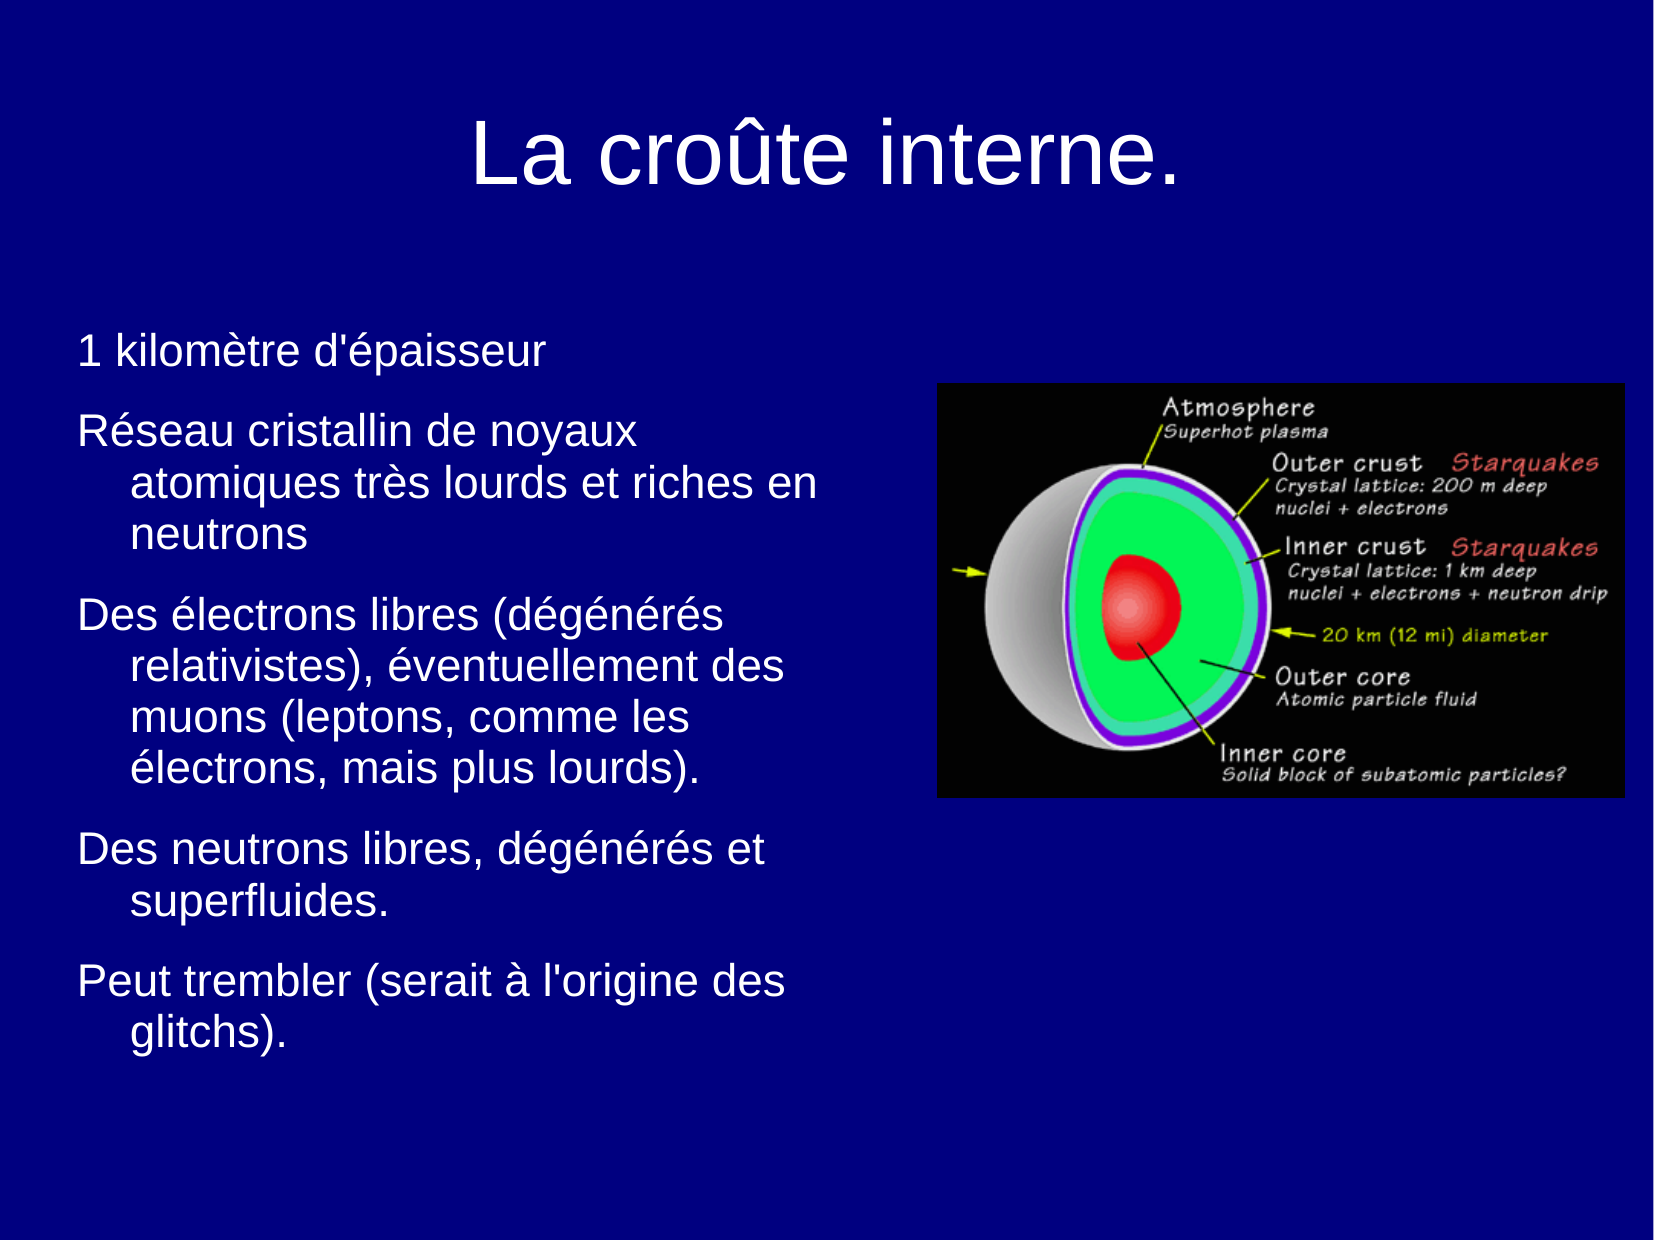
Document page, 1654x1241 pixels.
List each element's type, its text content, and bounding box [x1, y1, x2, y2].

list 1 kilomètre d'épaisseur Réseau cristallin de noyaux atomiques très lourds et riches en neutrons Des électrons libres (dégénérés relativistes), éventuellement des muons (leptons, comme les électrons, mais plus lourds). Des neutrons libres, dégénérés et superfluides. Peut trembler (serait à l'origine des glitchs). [59, 324, 857, 1055]
title La croûte interne. [82, 49, 1571, 257]
picture [937, 383, 1625, 798]
